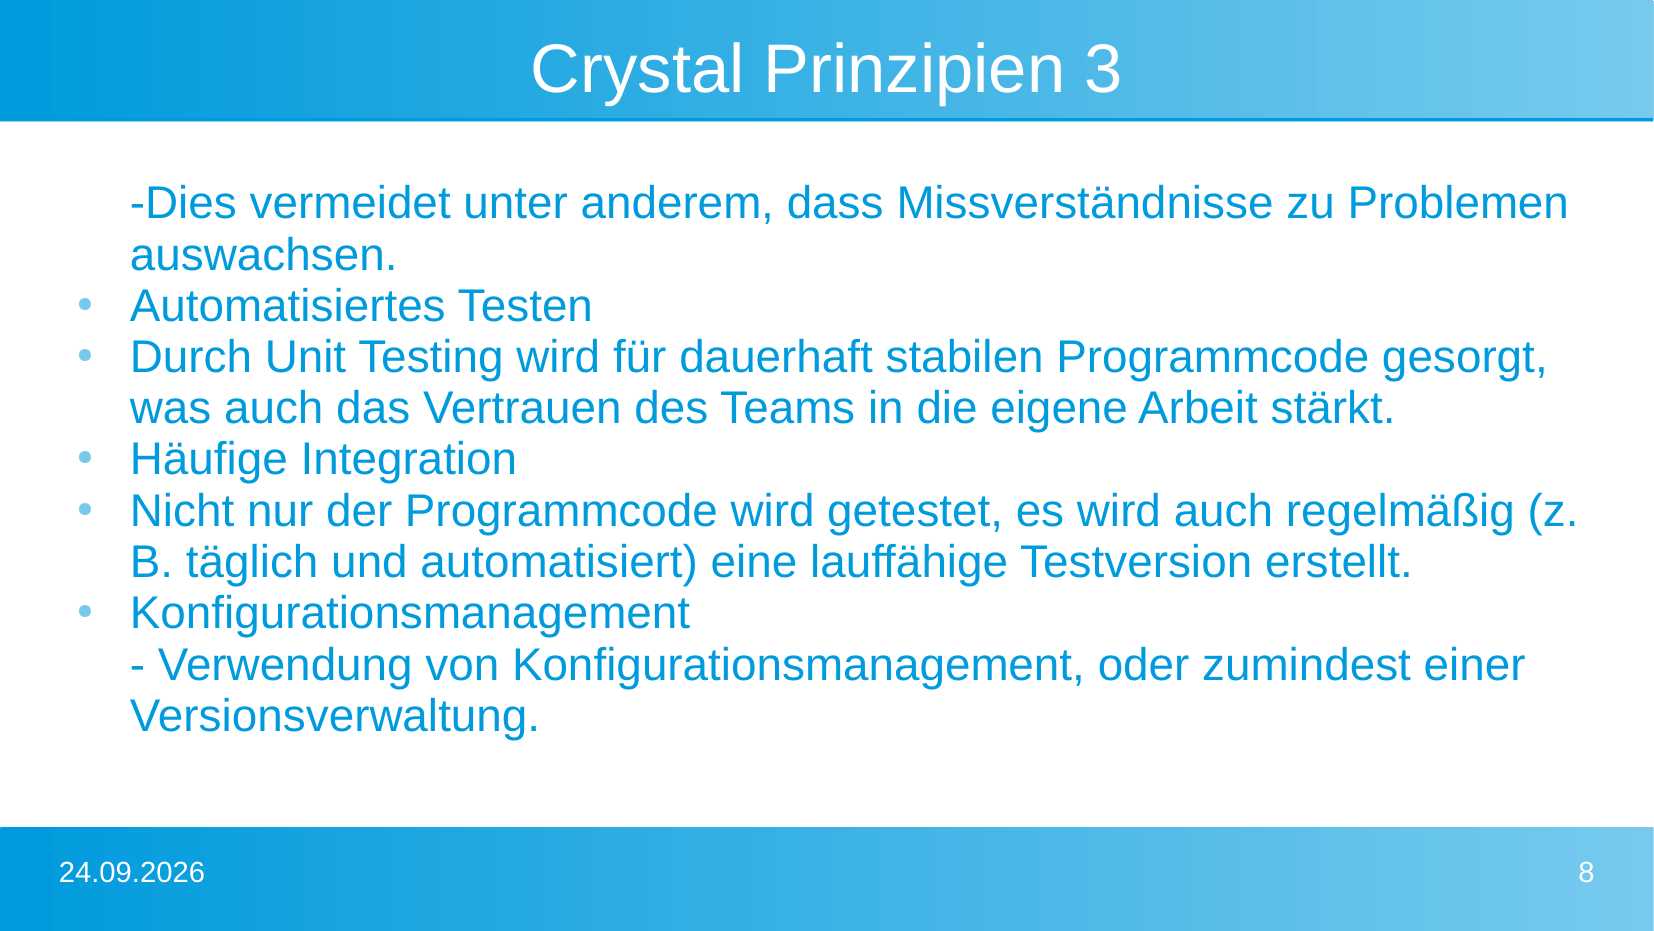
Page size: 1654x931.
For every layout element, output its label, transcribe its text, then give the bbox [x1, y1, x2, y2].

title Crystal Prinzipien 3 [59, 29, 1595, 108]
list -Dies vermeidet unter anderem, dass Missverständnisse zu Problemen auswachsen. Automatisiertes Testen Durch Unit Testing wird für dauerhaft stabilen Programmcode gesorgt, was auch das Vertrauen des Teams in die eigene Arbeit stärkt. Häufige Integration Nicht nur der Programmcode wird getestet, es wird auch regelmäßig (z. B. täglich und automatisiert) eine lauffähige Testversion erstellt. Konfigurationsmanagement - Verwendung von Konfigurationsmanagement, oder zumindest einer Versionsverwaltung. [59, 177, 1595, 768]
